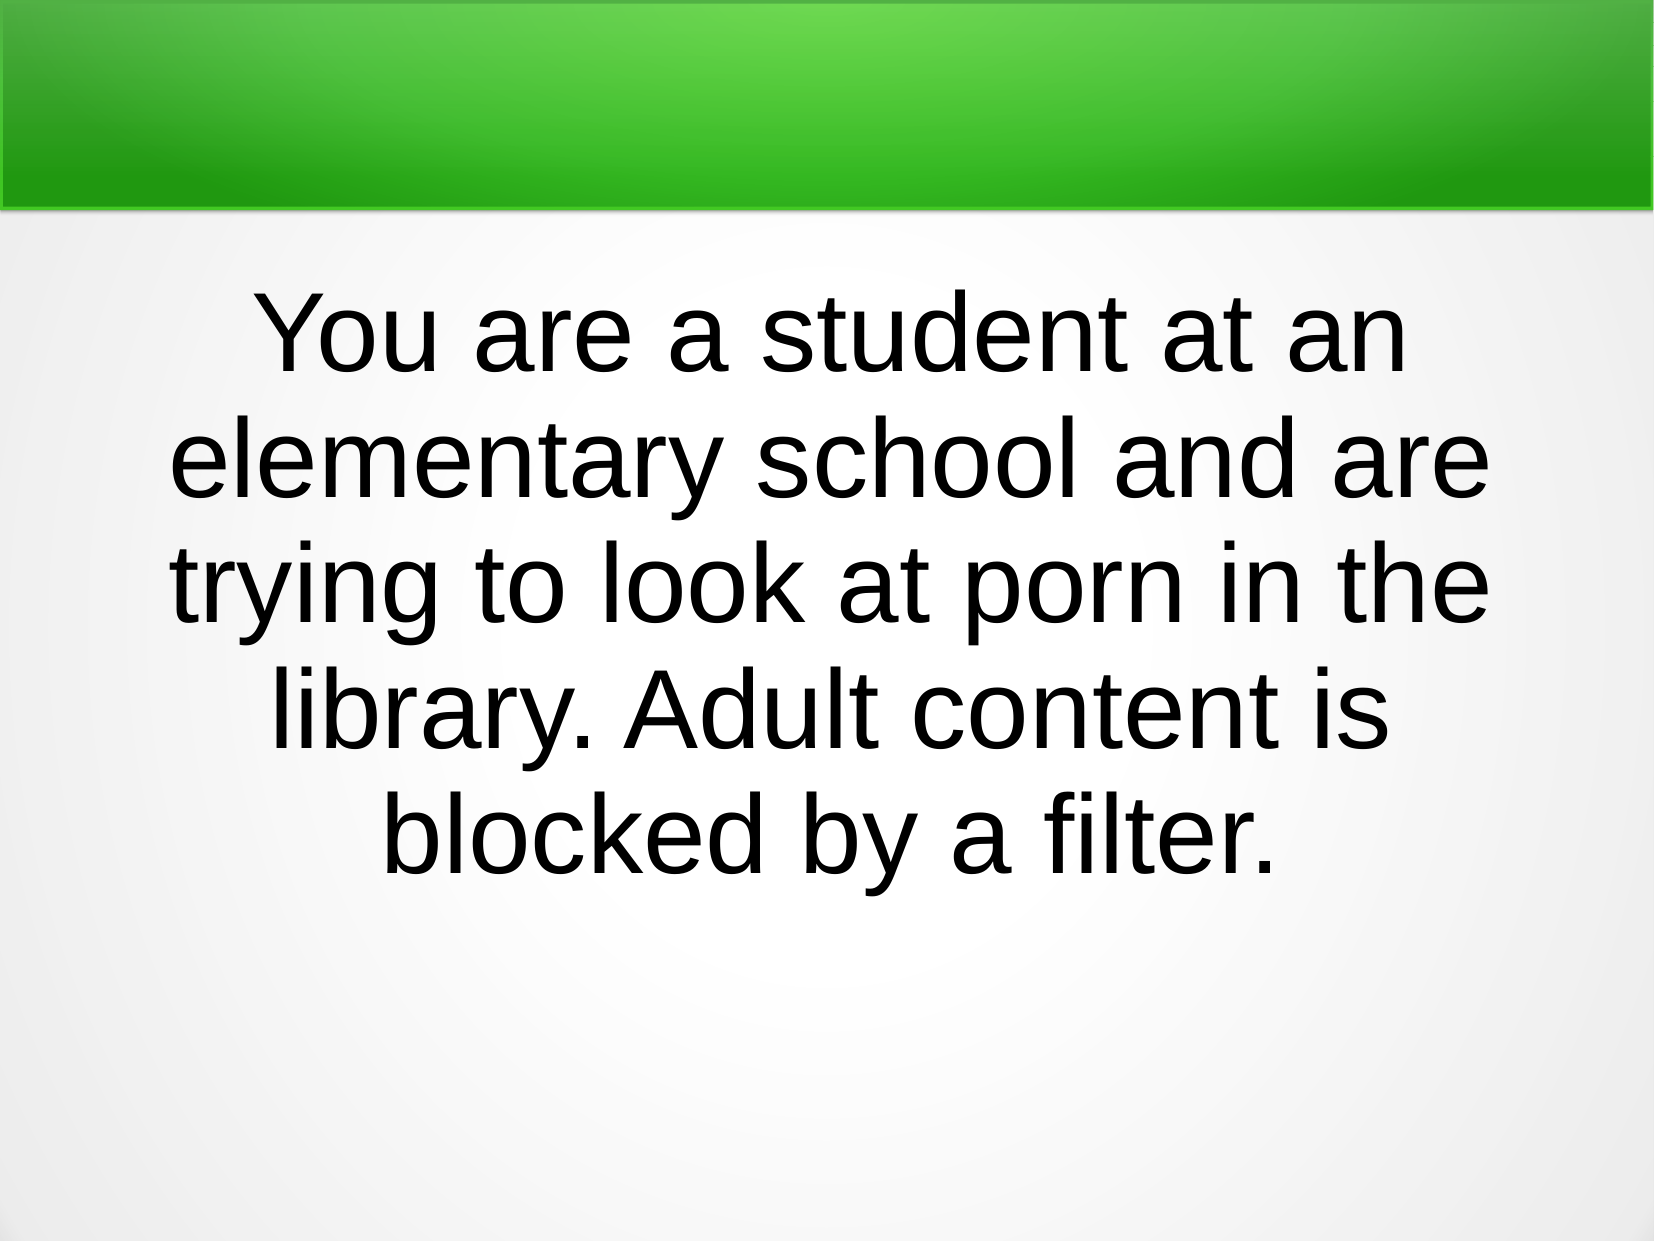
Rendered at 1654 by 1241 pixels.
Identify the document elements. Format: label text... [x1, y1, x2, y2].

subtitle You are a student at an elementary school and are trying to look at porn in the library. Adult content is blocked by a filter. [86, 255, 1576, 913]
